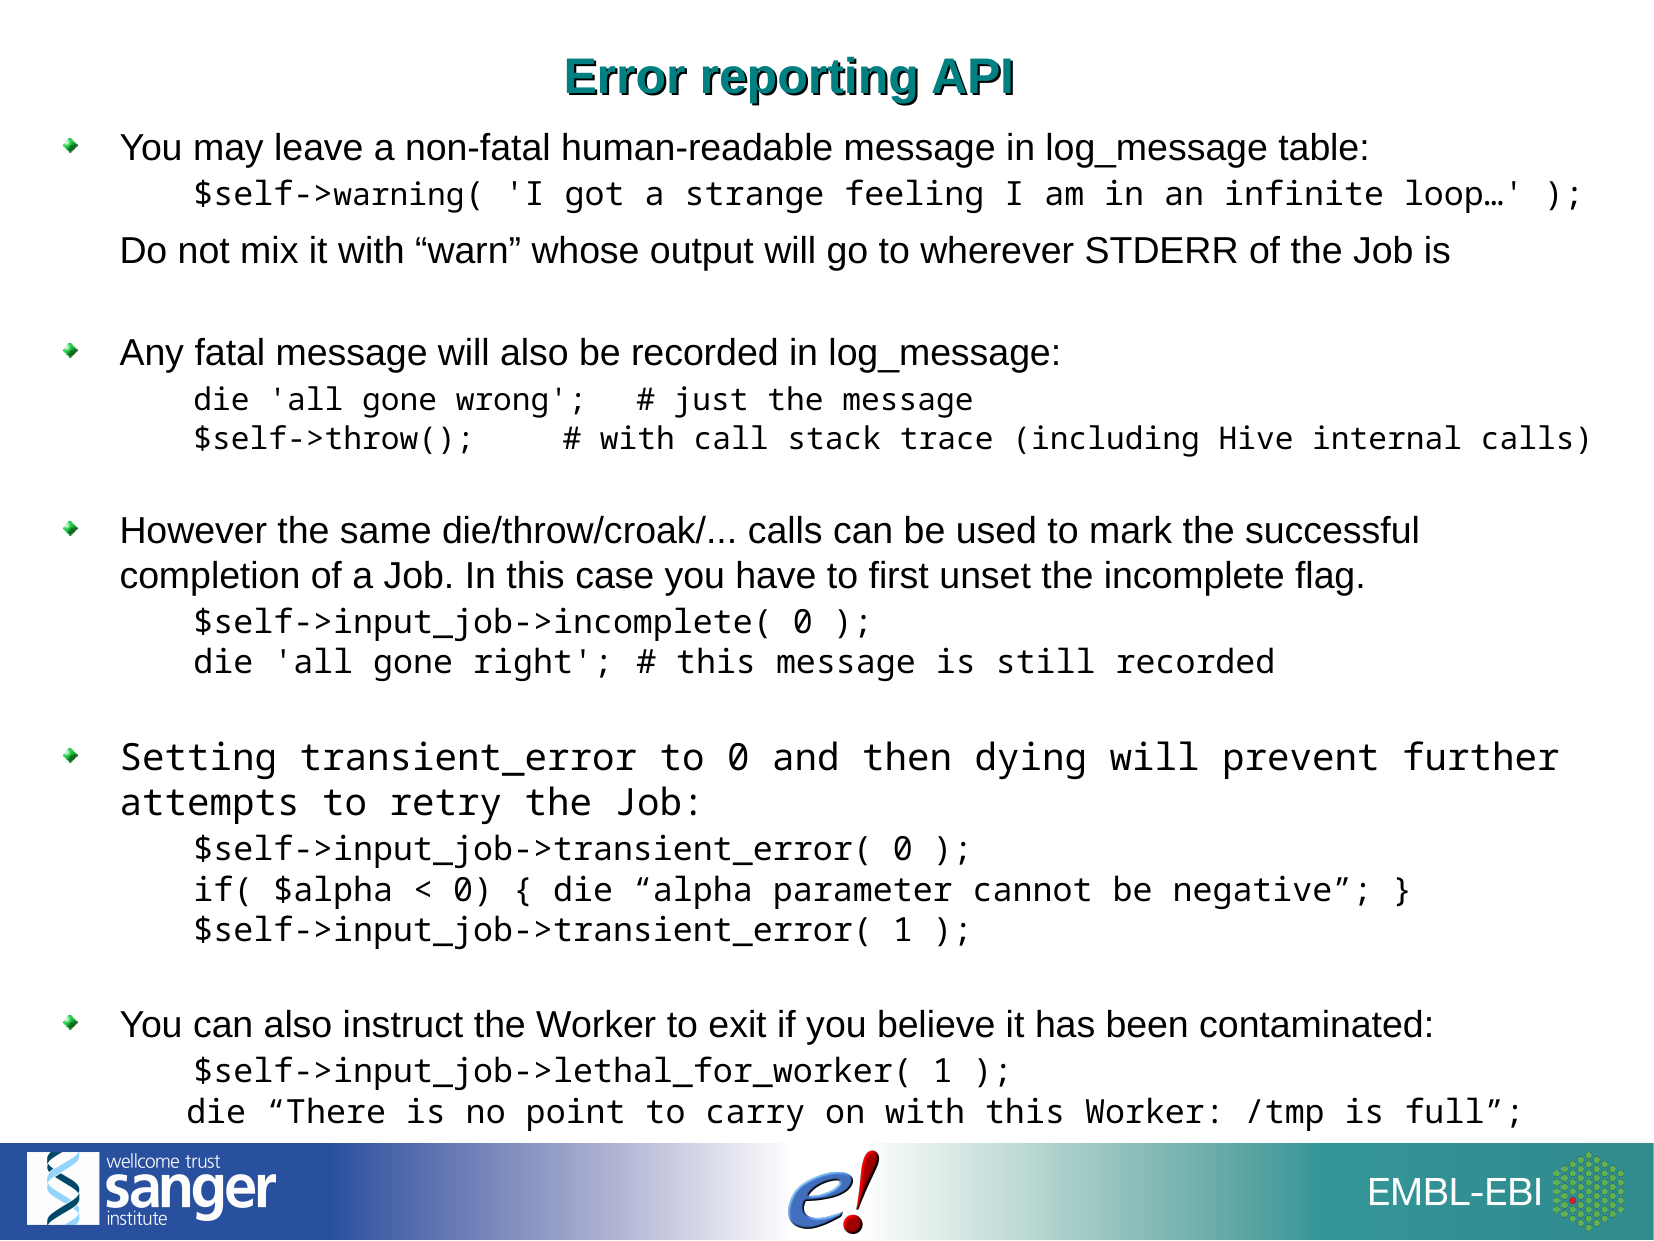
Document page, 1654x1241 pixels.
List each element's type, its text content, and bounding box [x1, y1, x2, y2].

picture [0, 1143, 1654, 1240]
title Error reporting API [413, 26, 1128, 108]
list You may leave a non-fatal human-readable message in log_message table: $self->warning( 'I got a strange feeling I am in an infinite loop…' ); Do not mix it with “warn” whose output will go to wherever STDERR of the Job is Any fatal message will also be recorded in log_message: die 'all gone wrong'; # just the message $self->throw(); # with call stack trace (including Hive internal calls) However the same die/throw/croak/... calls can be used to mark the successful completion of a Job. In this case you have to first unset the incomplete flag. $self->input_job->incomplete( 0 ); die 'all gone right'; # this message is still recorded Setting transient_error to 0 and then dying will prevent further attempts to retry the Job: $self->input_job->transient_error( 0 ); if( $alpha < 0) { die “alpha parameter cannot be negative”; } $self->input_job->transient_error( 1 ); You can also instruct the Worker to exit if you believe it has been contaminated: $self->input_job->lethal_for_worker( 1 ); die “There is no point to carry on with this Worker: /tmp is full”; [29, 108, 1625, 1152]
